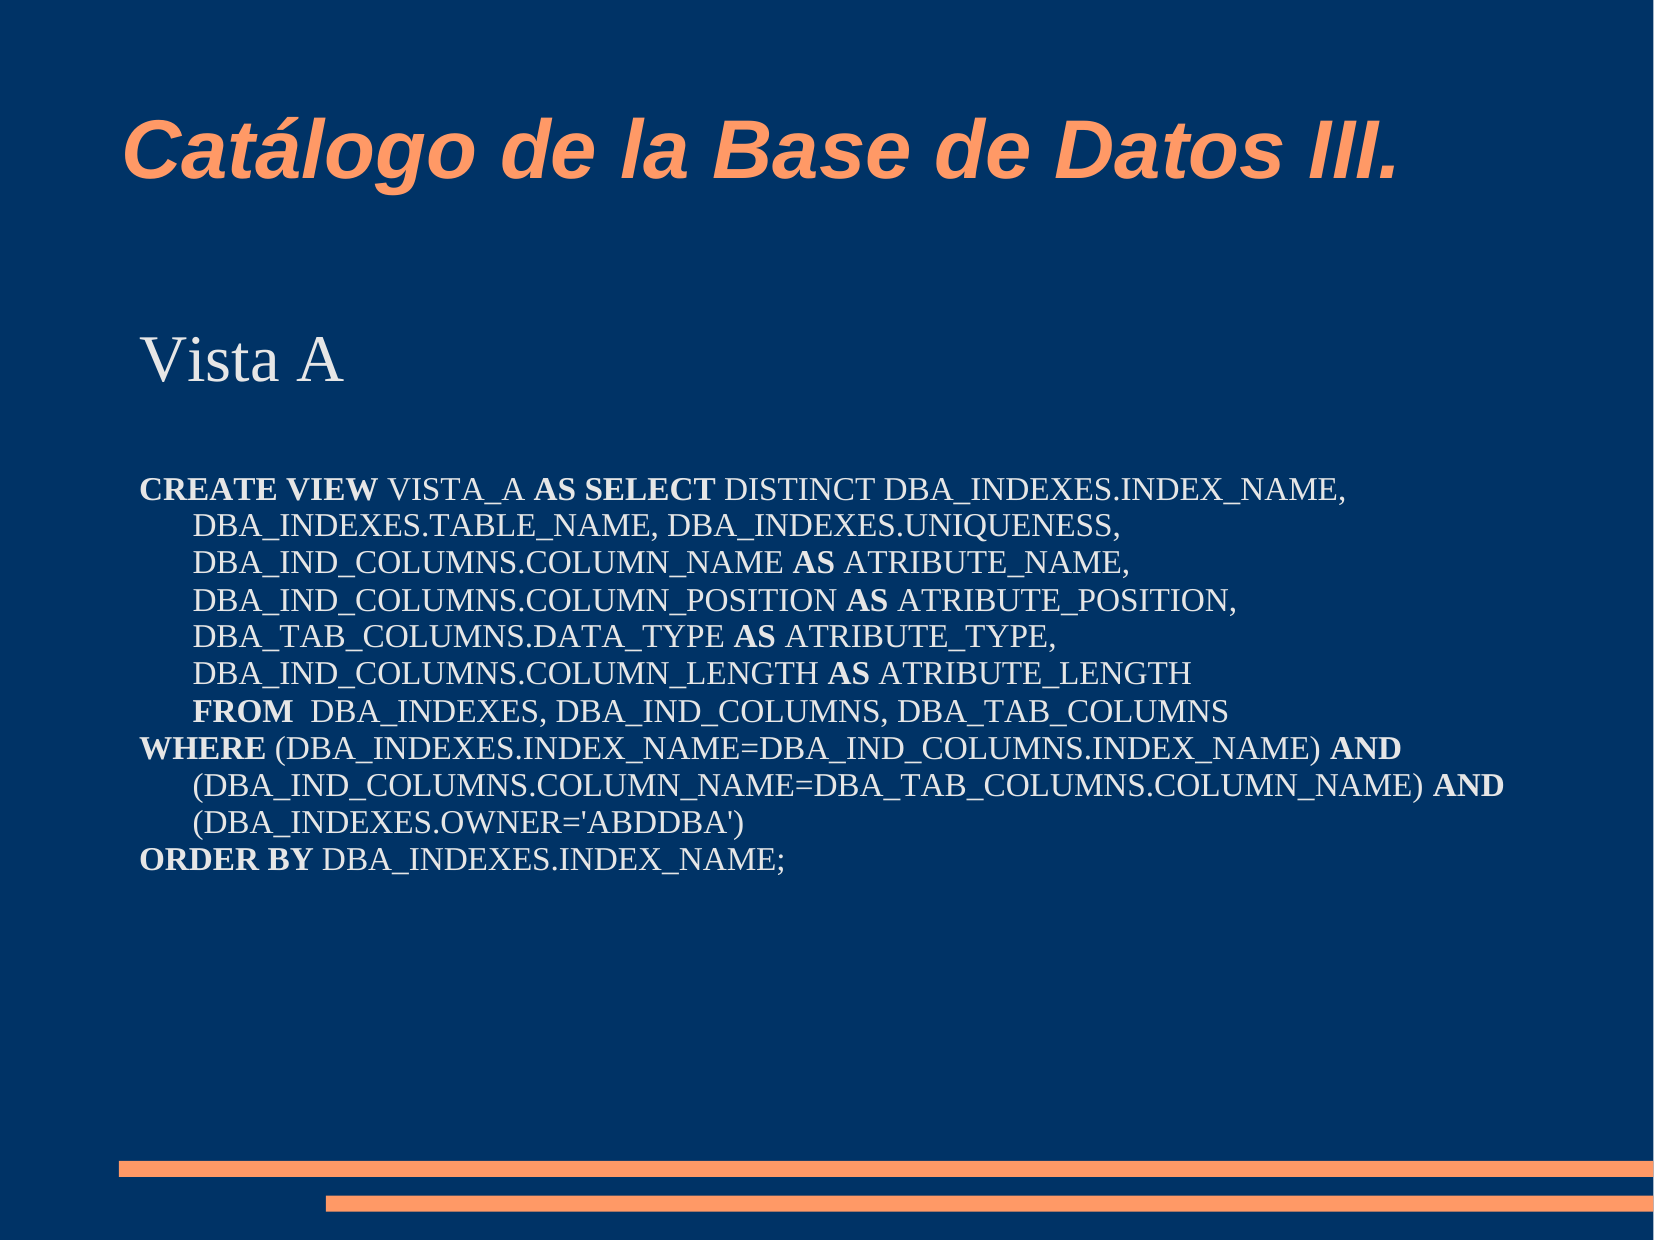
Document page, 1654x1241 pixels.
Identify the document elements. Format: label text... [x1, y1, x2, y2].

title Catálogo de la Base de Datos III. [121, 53, 1534, 247]
list Vista A CREATE VIEW VISTA_A AS SELECT DISTINCT DBA_INDEXES.INDEX_NAME, DBA_INDEXES.TABLE_NAME, DBA_INDEXES.UNIQUENESS, DBA_IND_COLUMNS.COLUMN_NAME AS ATRIBUTE_NAME, DBA_IND_COLUMNS.COLUMN_POSITION AS ATRIBUTE_POSITION, DBA_TAB_COLUMNS.DATA_TYPE AS ATRIBUTE_TYPE, DBA_IND_COLUMNS.COLUMN_LENGTH AS ATRIBUTE_LENGTH FROM DBA_INDEXES, DBA_IND_COLUMNS, DBA_TAB_COLUMNS WHERE (DBA_INDEXES.INDEX_NAME=DBA_IND_COLUMNS.INDEX_NAME) AND (DBA_IND_COLUMNS.COLUMN_NAME=DBA_TAB_COLUMNS.COLUMN_NAME) AND (DBA_INDEXES.OWNER='ABDDBA') ORDER BY DBA_INDEXES.INDEX_NAME; [121, 322, 1561, 1118]
